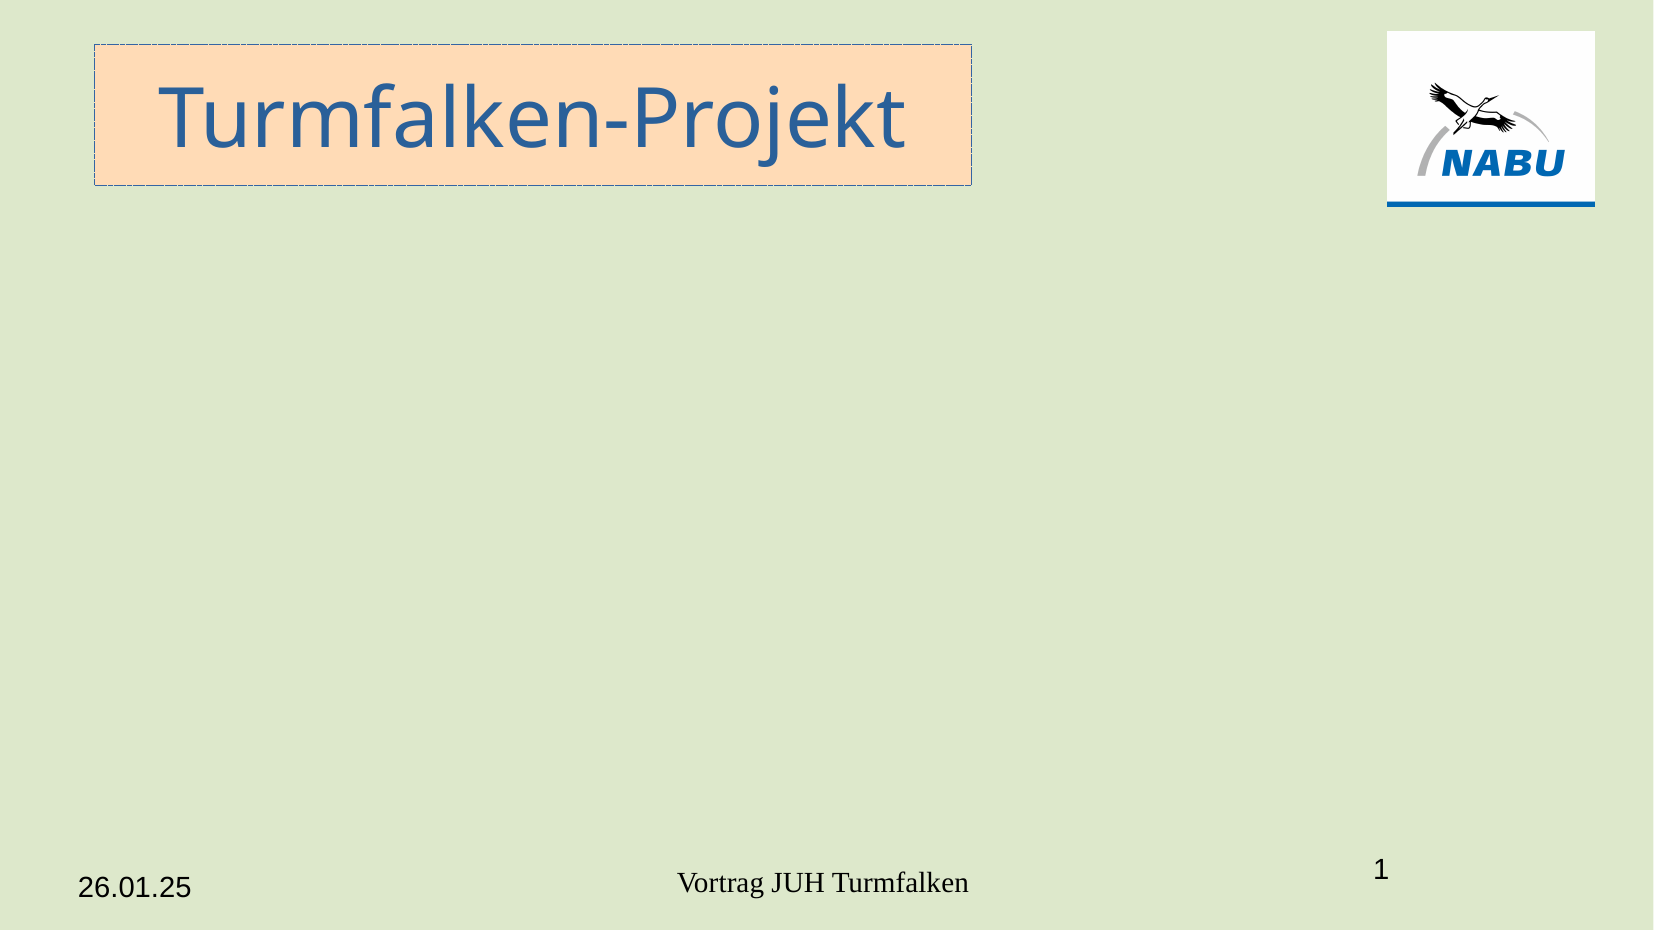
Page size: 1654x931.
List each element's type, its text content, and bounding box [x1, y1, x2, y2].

picture [1387, 31, 1595, 207]
title Turmfalken-Projekt [94, 44, 972, 186]
